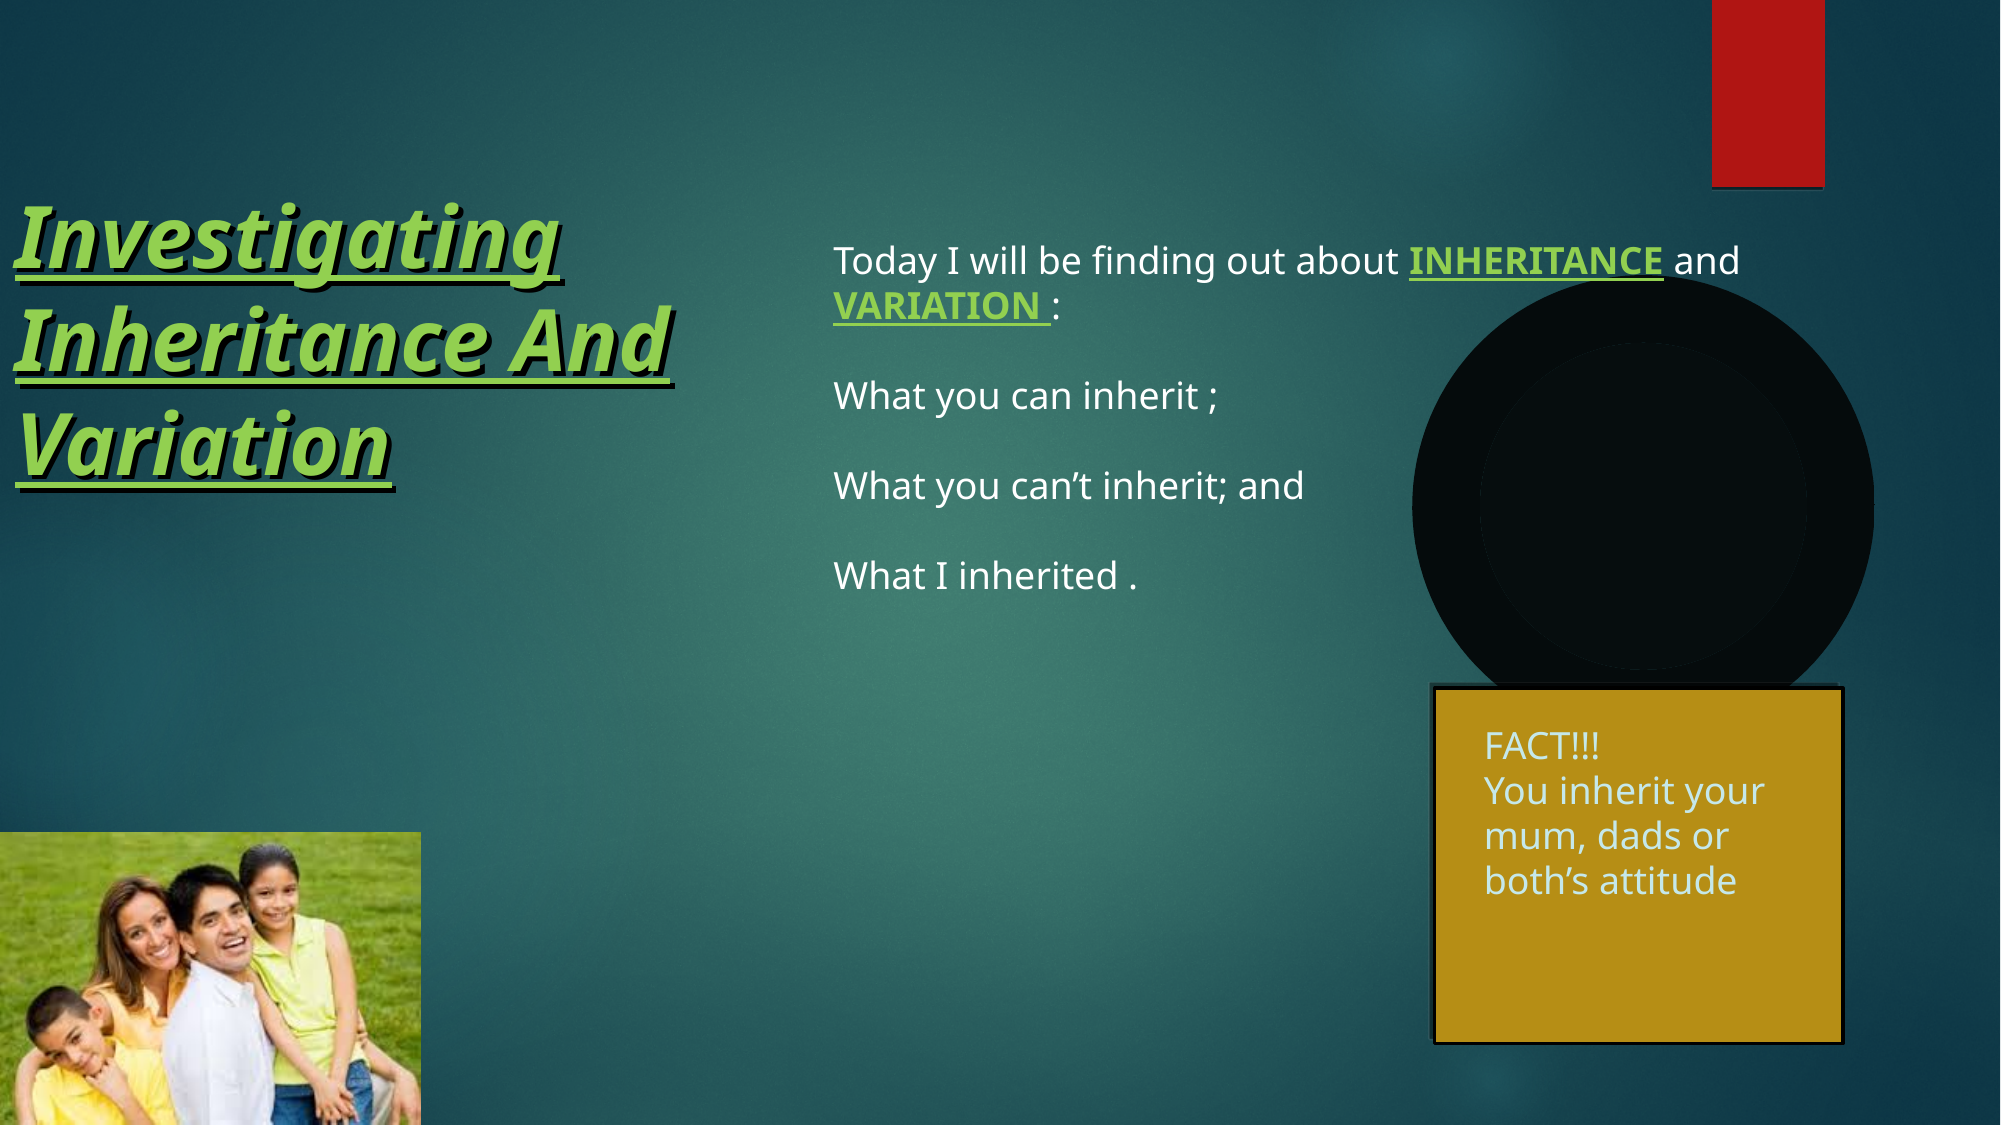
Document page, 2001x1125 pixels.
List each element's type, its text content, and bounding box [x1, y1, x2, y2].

text_box Today I will be finding out about INHERITANCE and VARIATION : What you can inherit ; What you can’t inherit; and What I inherited . [818, 229, 1889, 564]
title Investigating Inheritance And Variation [0, 172, 909, 500]
text_box FACT!!! You inherit your mum, dads or both’s attitude [1468, 714, 1792, 1003]
text_box [1435, 688, 1843, 1044]
picture [0, 832, 421, 1125]
